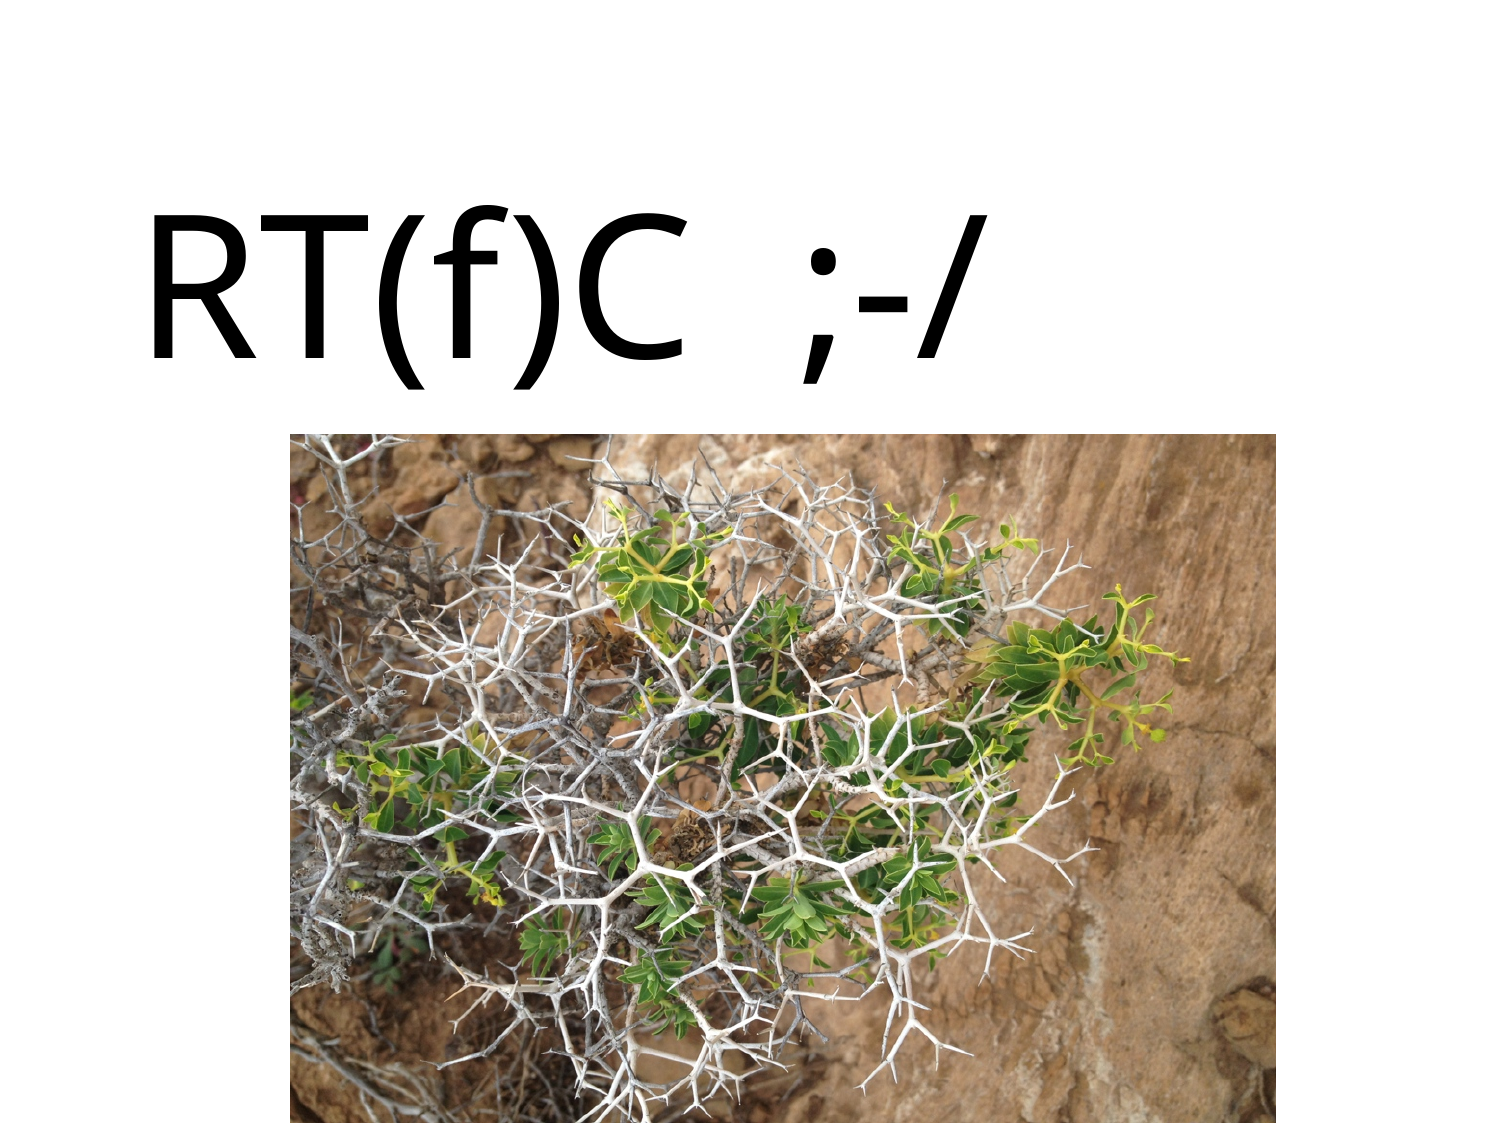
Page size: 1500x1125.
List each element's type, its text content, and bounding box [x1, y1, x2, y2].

picture [290, 434, 1276, 1123]
text_box RT(f)C ;-/ [120, 137, 1456, 405]
